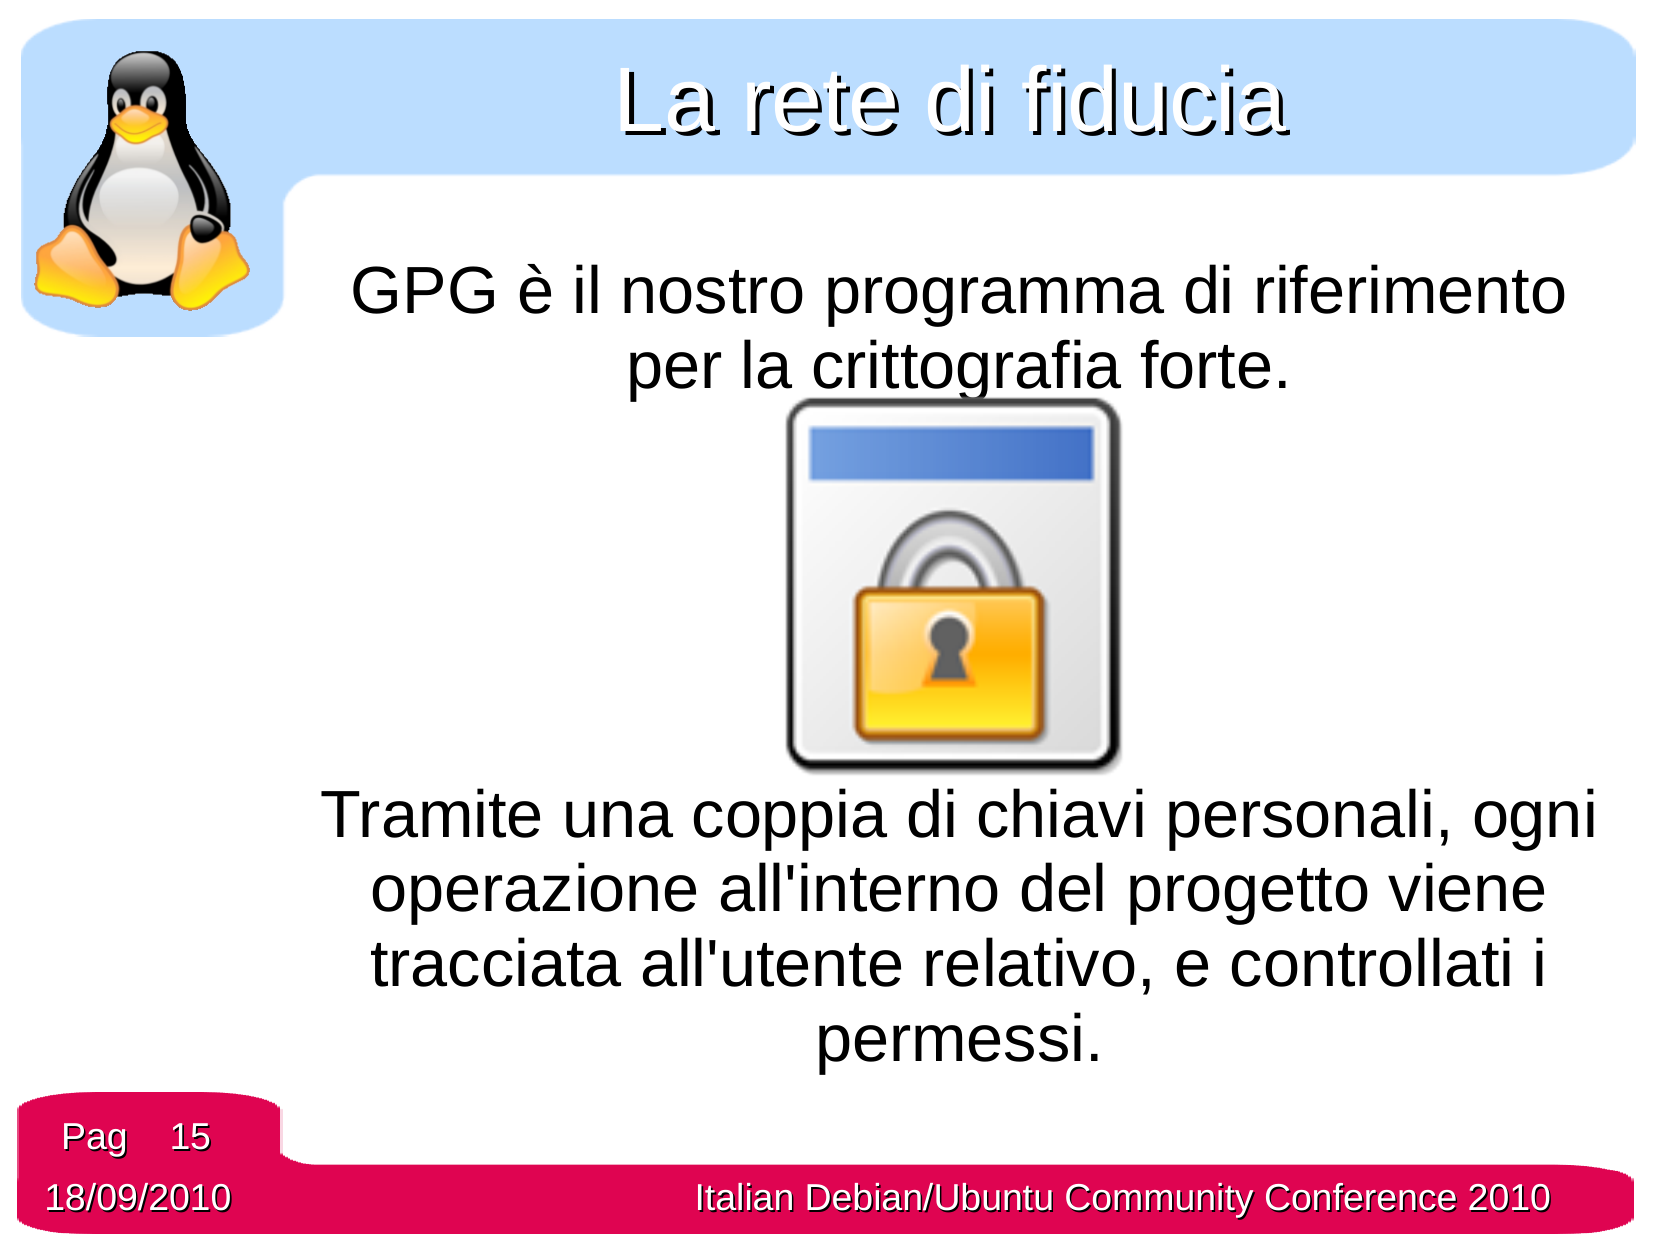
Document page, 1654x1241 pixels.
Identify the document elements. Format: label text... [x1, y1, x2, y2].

text_box Pag <numero> [46, 1108, 266, 1182]
text_box Italian Debian/Ubuntu Community Conference 2010 [680, 1169, 1566, 1241]
picture [21, 19, 1636, 337]
picture [17, 1092, 1634, 1234]
title La rete di fiducia [265, 3, 1636, 196]
picture [750, 383, 1152, 786]
subtitle GPG è il nostro programma di riferimento per la crittografia forte. Tramite una coppia di chiavi personali, ogni operazione all'interno del progetto viene tracciata all'utente relativo, e controllati i permessi. [295, 206, 1625, 1123]
text_box 18/09/2010 [29, 1169, 296, 1241]
